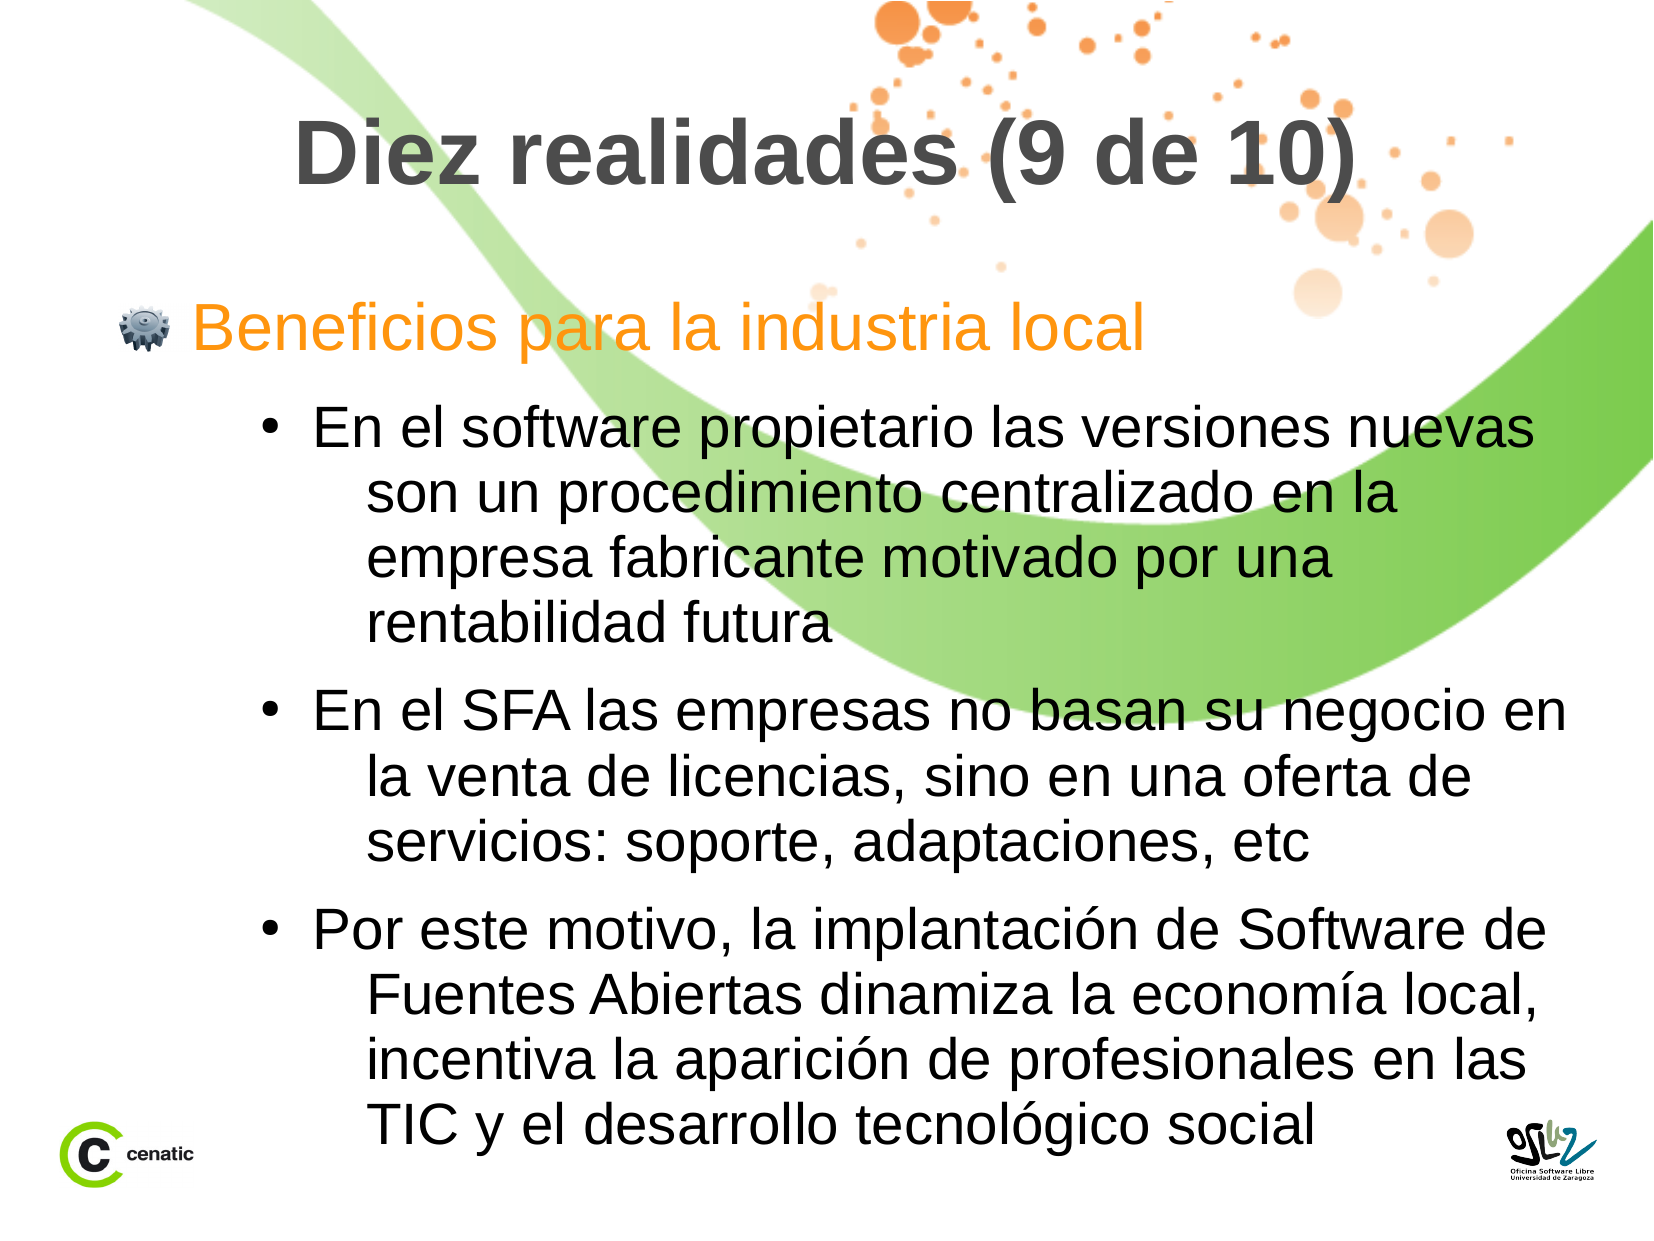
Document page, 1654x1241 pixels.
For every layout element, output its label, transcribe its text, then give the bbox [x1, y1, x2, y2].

picture [1505, 1119, 1600, 1182]
title Diez realidades (9 de 10) [82, 56, 1571, 250]
picture [59, 1121, 194, 1188]
list Beneficios para la industria local En el software propietario las versiones nuevas son un procedimiento centralizado en la empresa fabricante motivado por una rentabilidad futura En el SFA las empresas no basan su negocio en la venta de licencias, sino en una oferta de servicios: soporte, adaptaciones, etc Por este motivo, la implantación de Software de Fuentes Abiertas dinamiza la economía local, incentiva la aparición de profesionales en las TIC y el desarrollo tecnológico social [82, 290, 1571, 1158]
picture [183, 0, 1653, 755]
